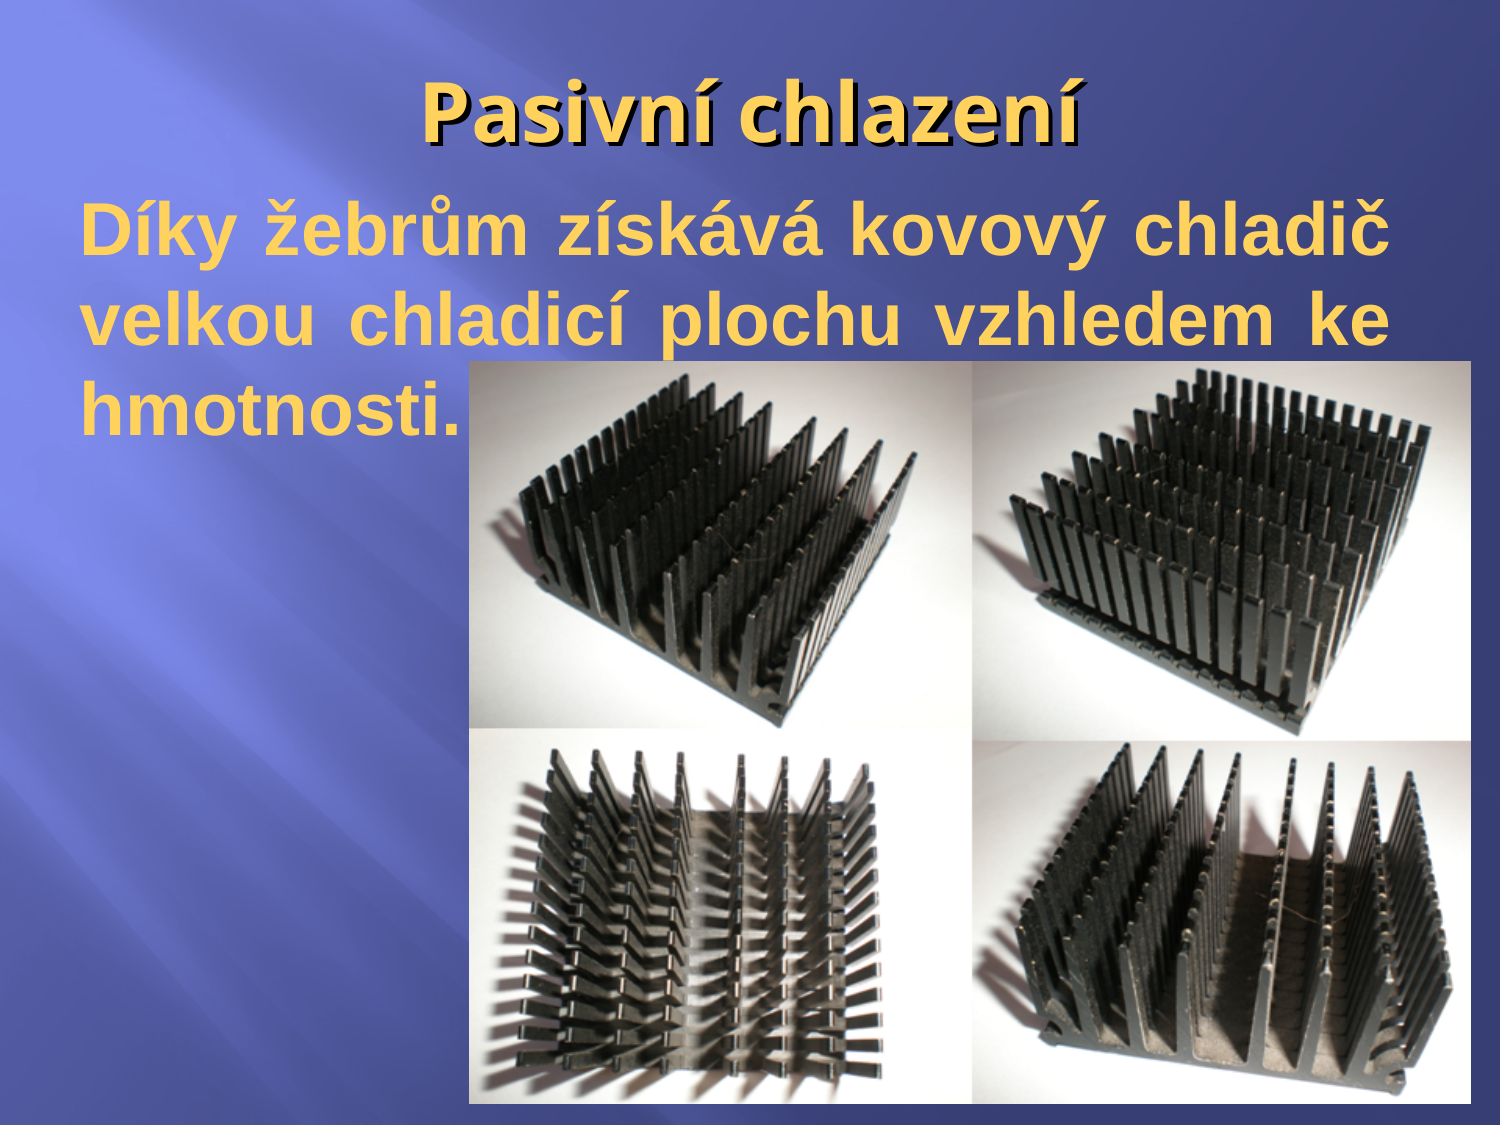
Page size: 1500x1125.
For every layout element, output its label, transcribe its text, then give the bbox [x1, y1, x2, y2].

picture [0, 0, 1500, 1125]
text_box Díky žebrům získává kovový chladič velkou chladicí plochu vzhledem ke hmotnosti. [64, 172, 1459, 433]
title Pasivní chlazení [75, 45, 1426, 172]
